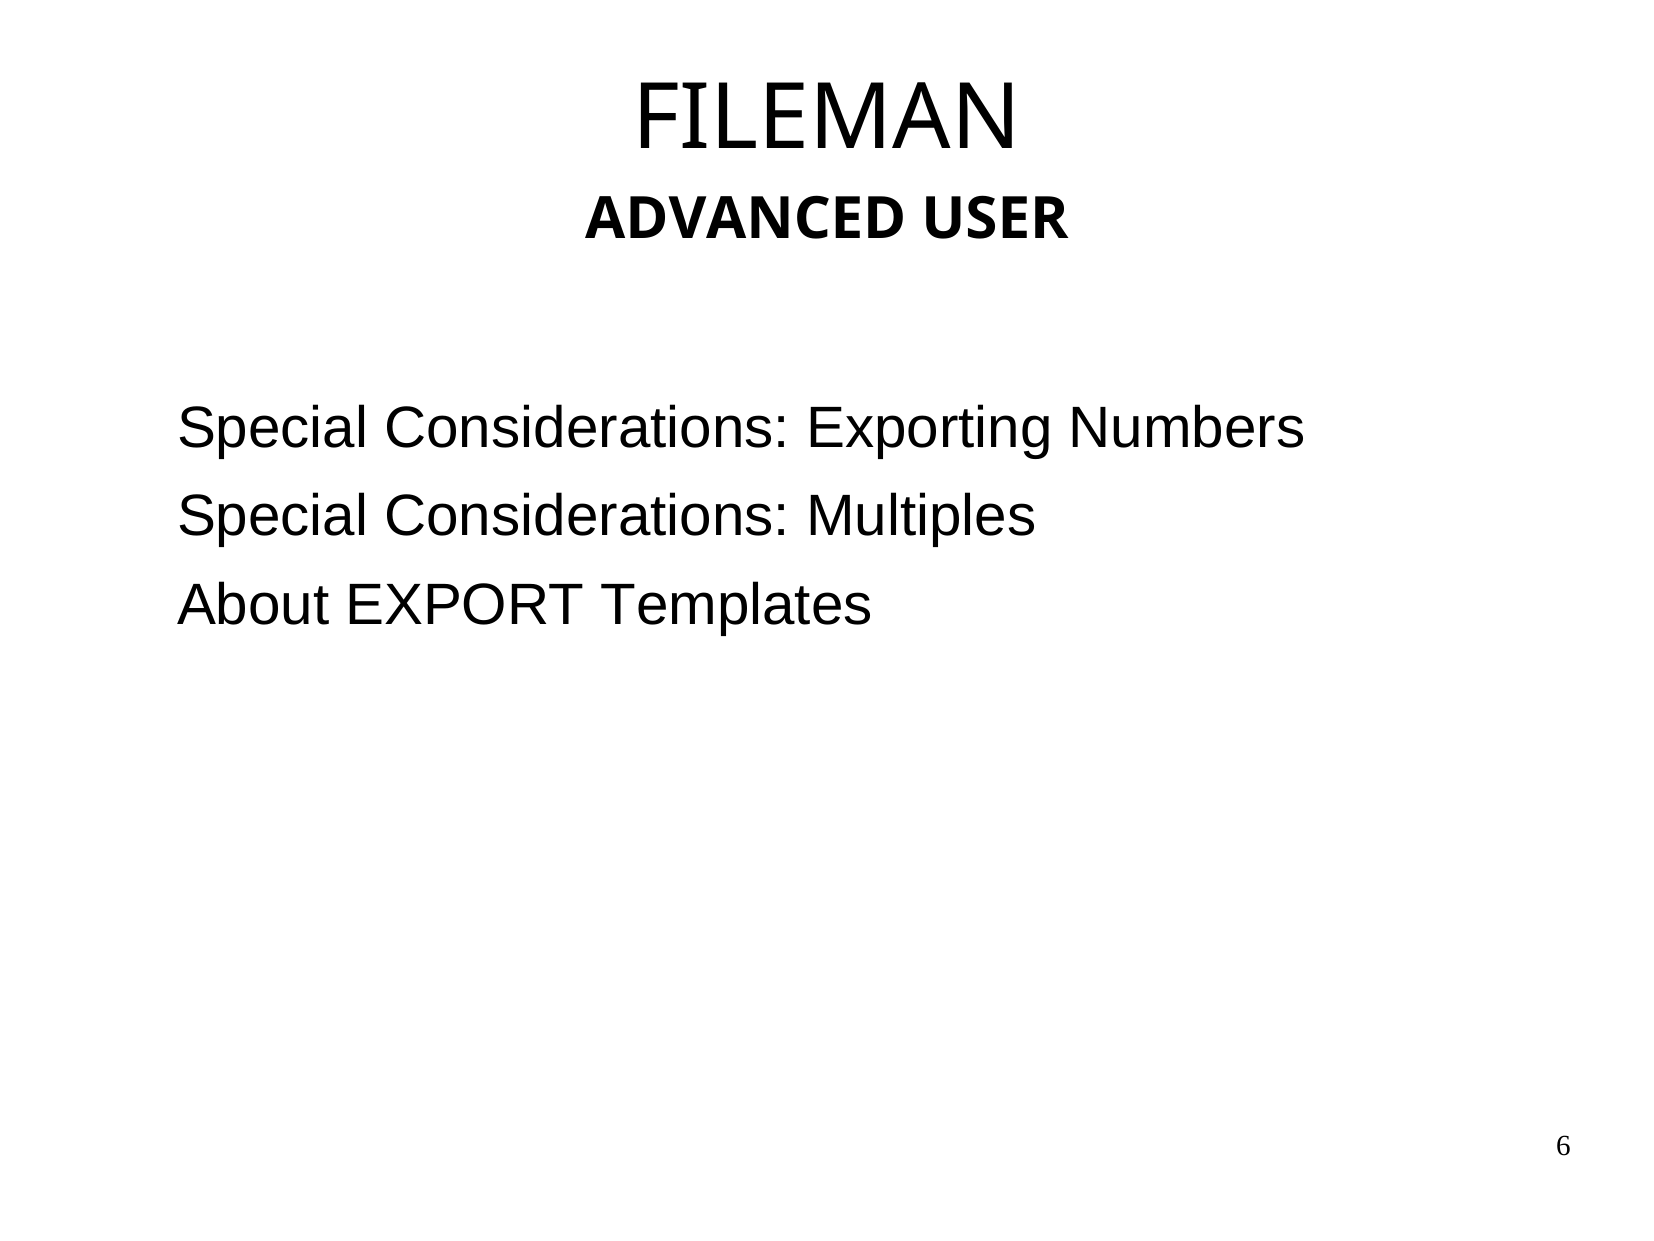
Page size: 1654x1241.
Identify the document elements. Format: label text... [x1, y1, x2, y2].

title FILEMAN ADVANCED USER [82, 47, 1571, 259]
list Special Considerations: Exporting Numbers Special Considerations: Multiples About EXPORT Templates [82, 290, 1571, 1094]
